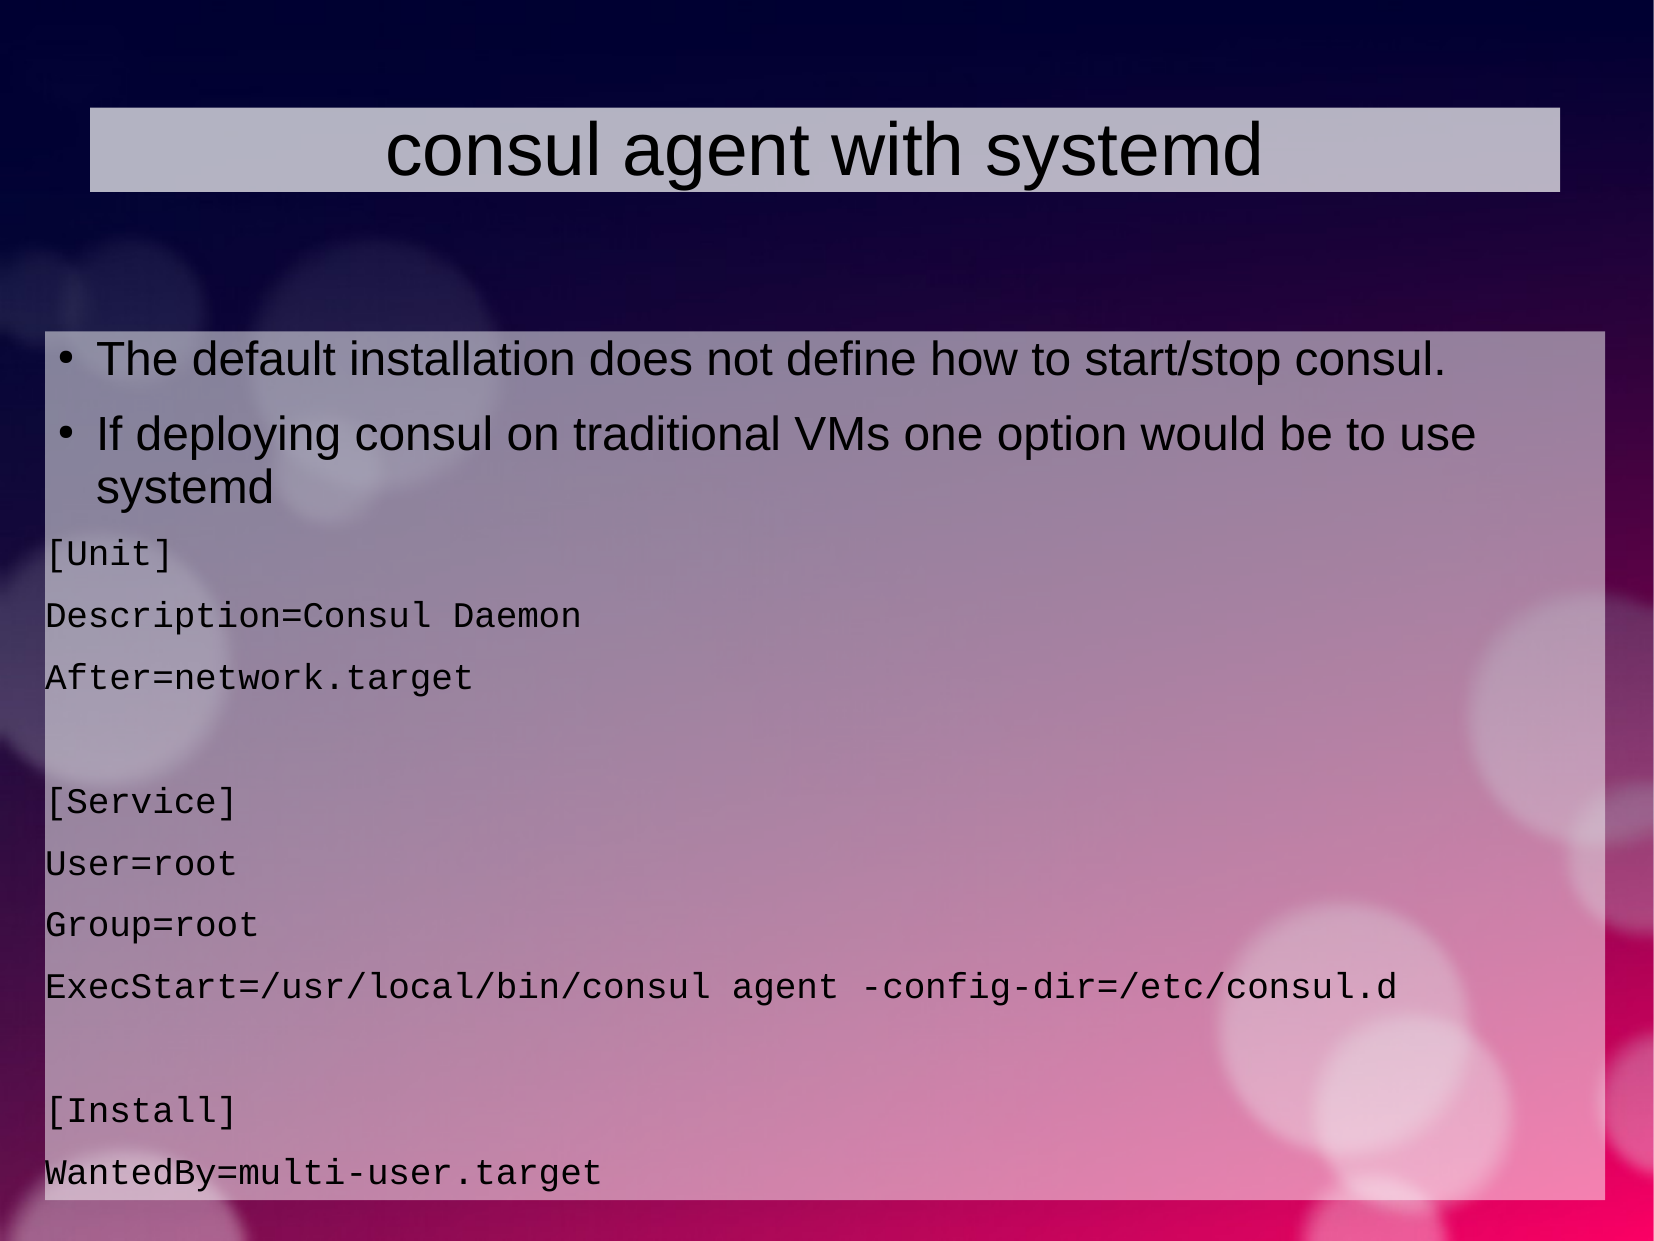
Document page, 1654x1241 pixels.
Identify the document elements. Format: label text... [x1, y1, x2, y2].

picture [0, 0, 1654, 1241]
text_box consul agent with systemd [90, 107, 1561, 192]
list The default installation does not define how to start/stop consul. If deploying consul on traditional VMs one option would be to use systemd [Unit] Description=Consul Daemon After=network.target [Service] User=root Group=root ExecStart=/usr/local/bin/consul agent -config-dir=/etc/consul.d [Install] WantedBy=multi-user.target [45, 331, 1606, 1201]
